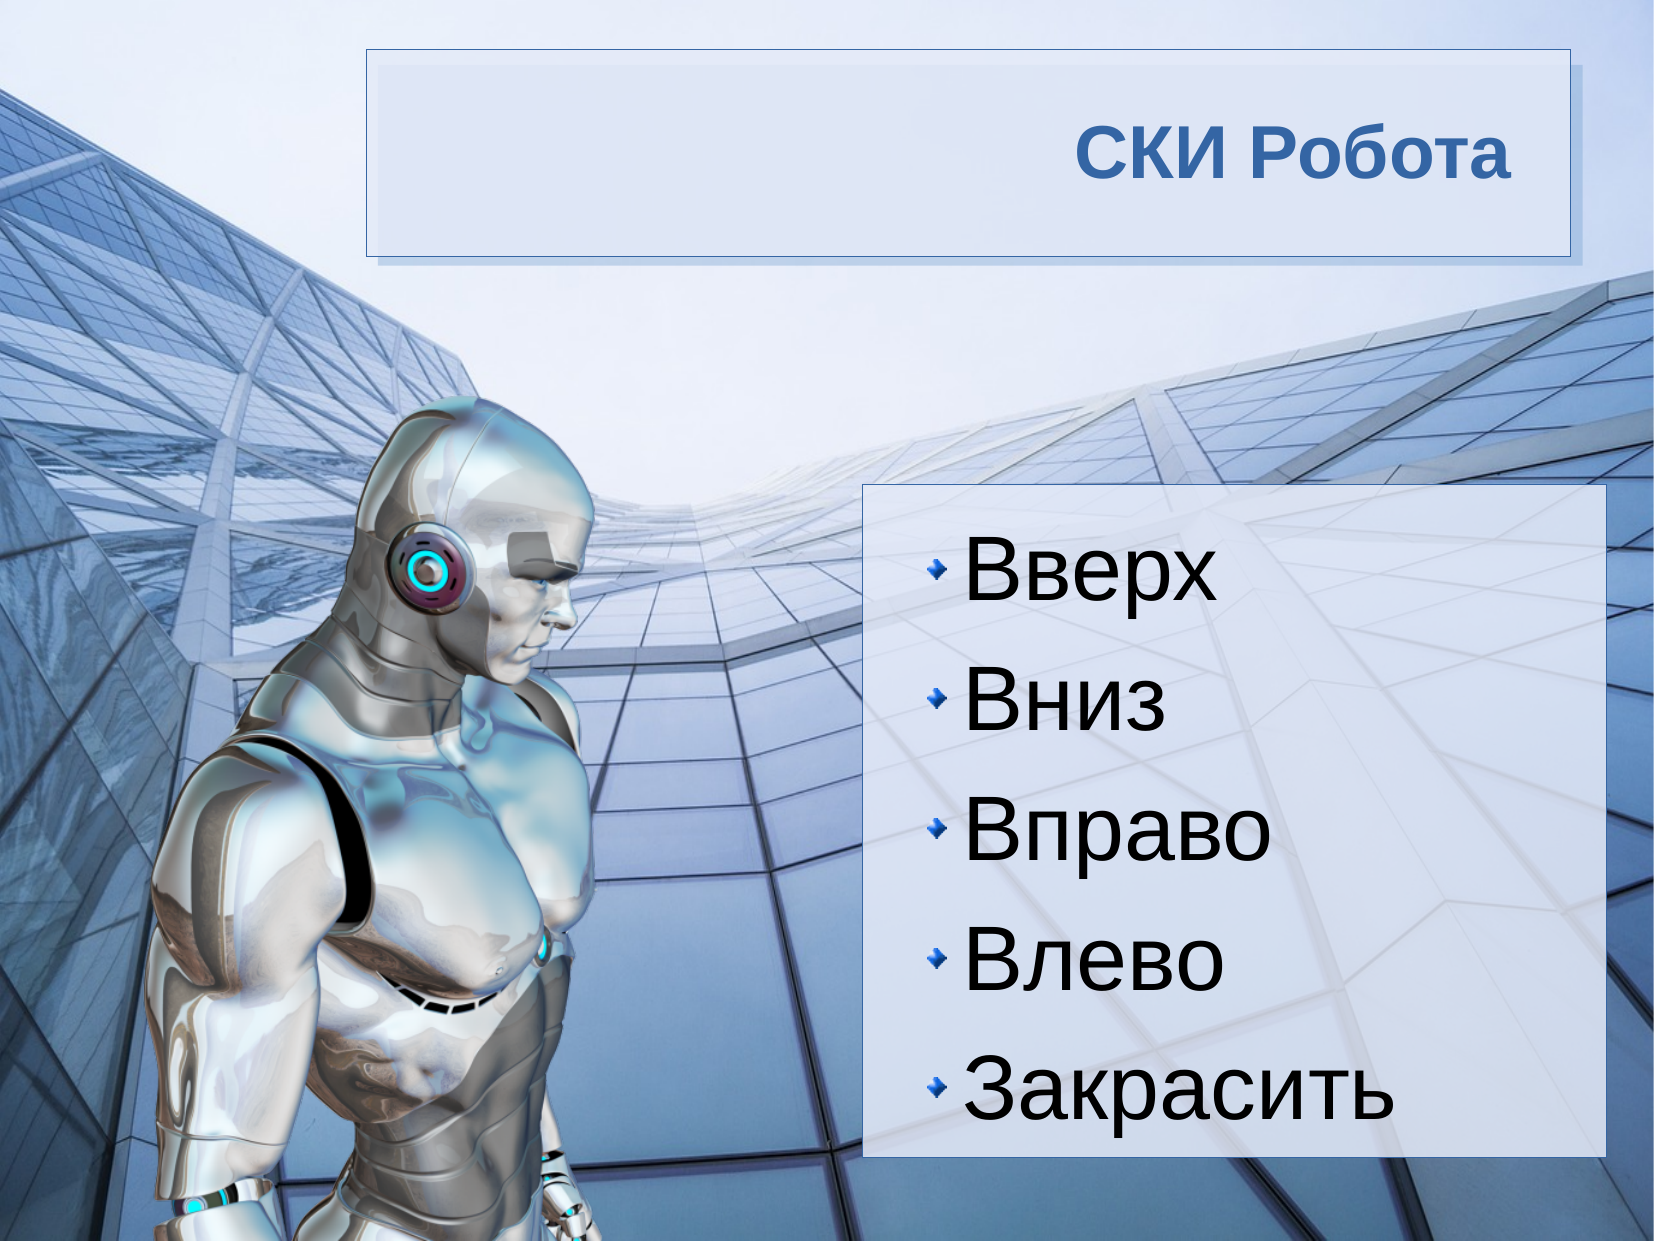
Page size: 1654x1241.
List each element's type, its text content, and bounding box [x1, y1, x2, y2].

title СКИ Робота [366, 49, 1571, 257]
picture [0, 0, 1654, 1241]
text_box [377, 64, 1583, 266]
text_box Вверх Вниз Вправо Влево Закрасить [862, 484, 1607, 1158]
